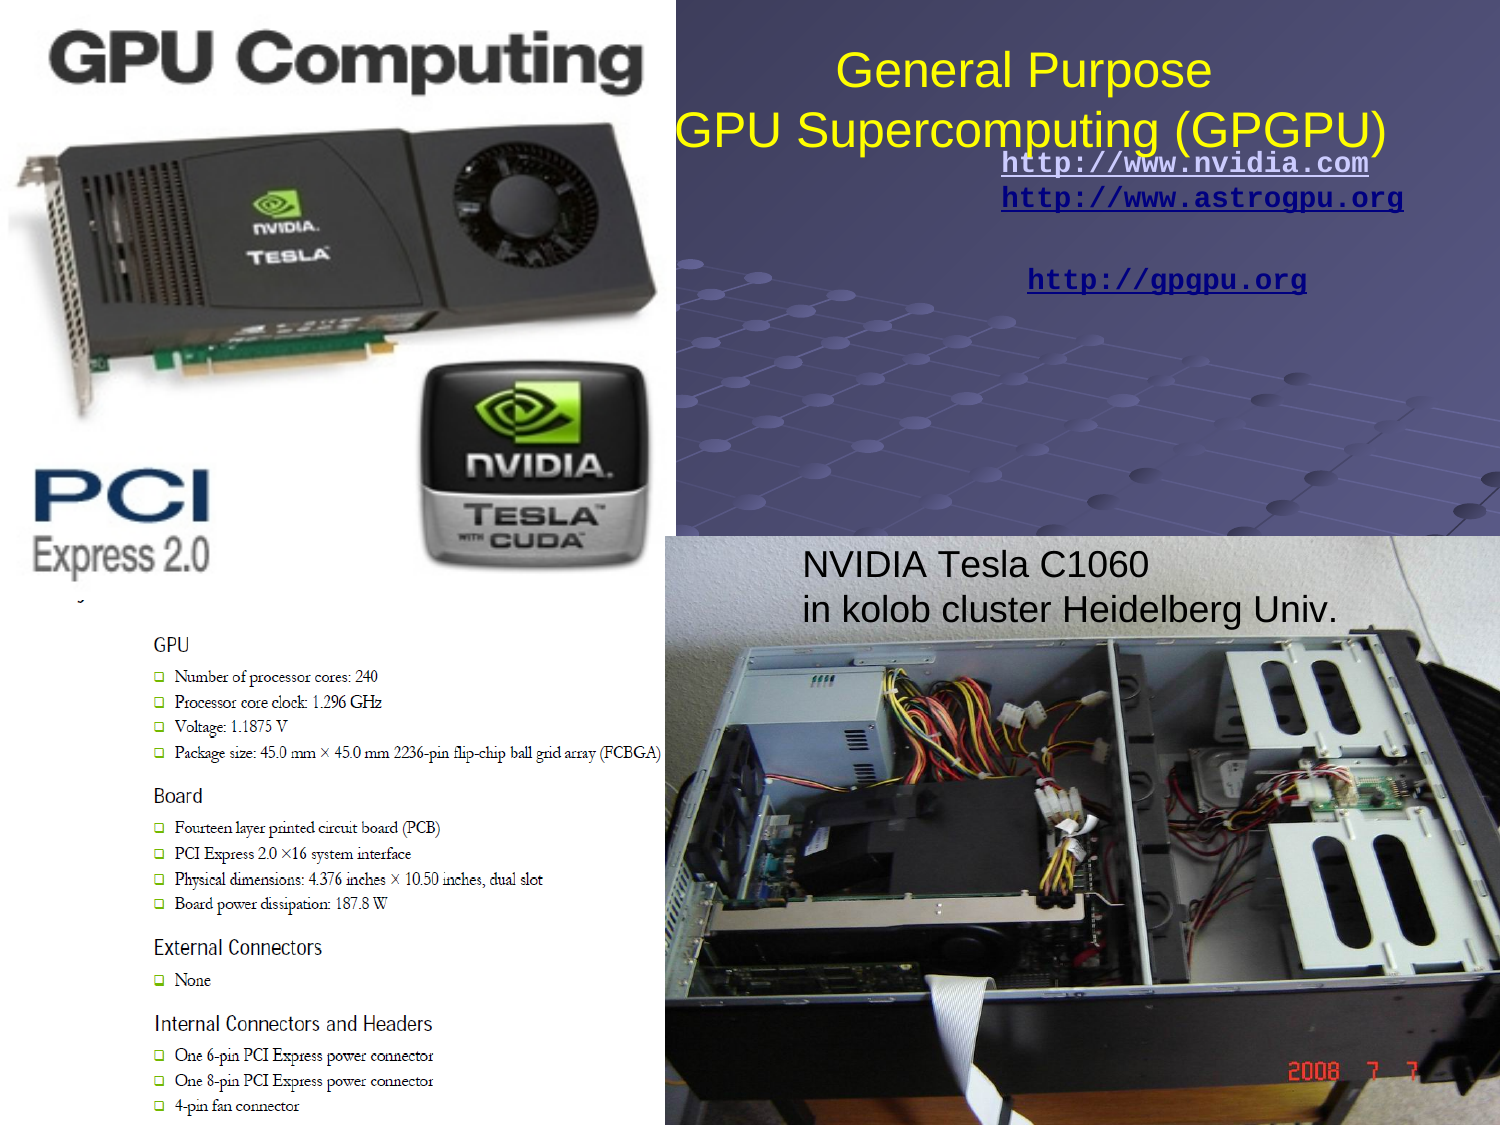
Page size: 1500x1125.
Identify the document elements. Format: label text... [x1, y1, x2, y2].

text_box http://gpgpu.org [1012, 252, 1334, 304]
text_box NVIDIA Tesla C1060 in kolob cluster Heidelberg Univ. [787, 532, 1354, 638]
text_box http://www.nvidia.com http://www.astrogpu.org [986, 135, 1463, 222]
text_box General Purpose GPU Supercomputing (GPGPU) [676, 45, 1425, 150]
picture [0, 0, 1500, 1125]
